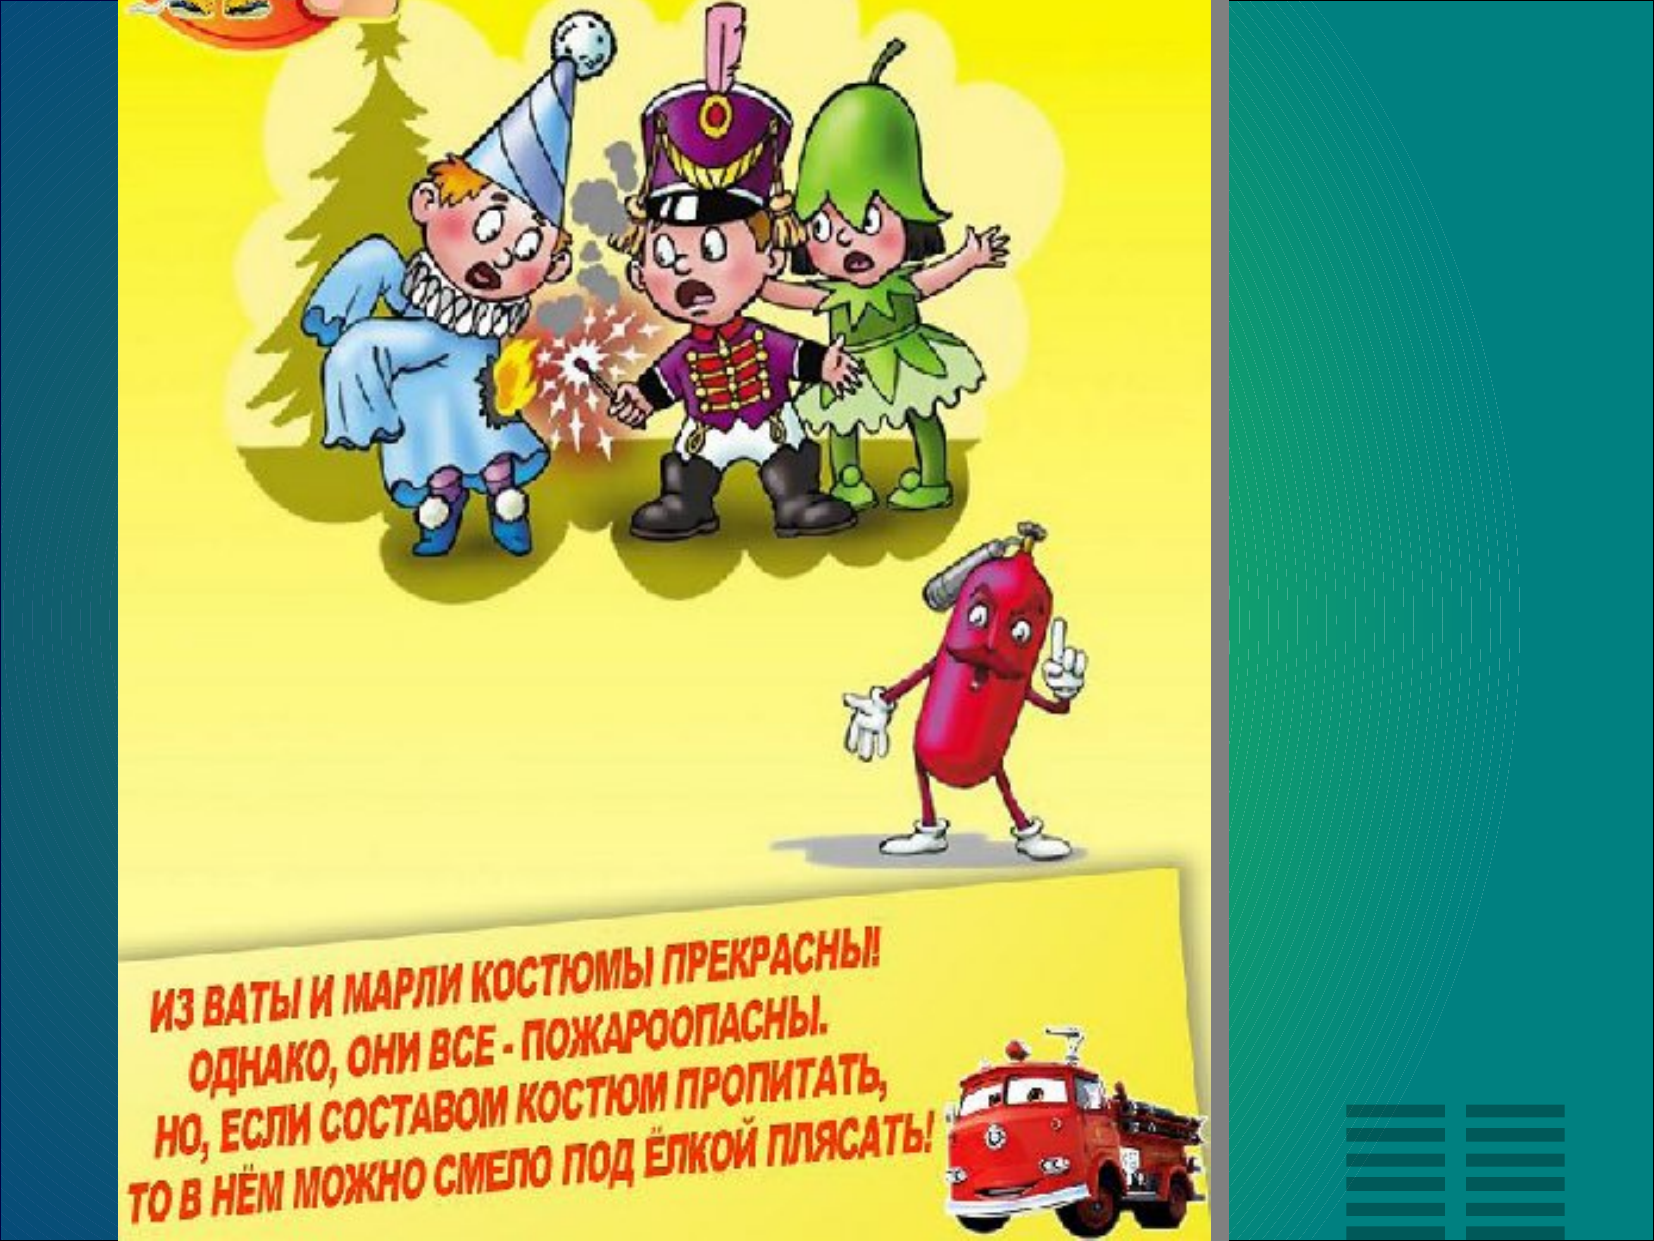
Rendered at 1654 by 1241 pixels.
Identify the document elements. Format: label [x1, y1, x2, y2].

picture [118, 0, 1211, 1241]
